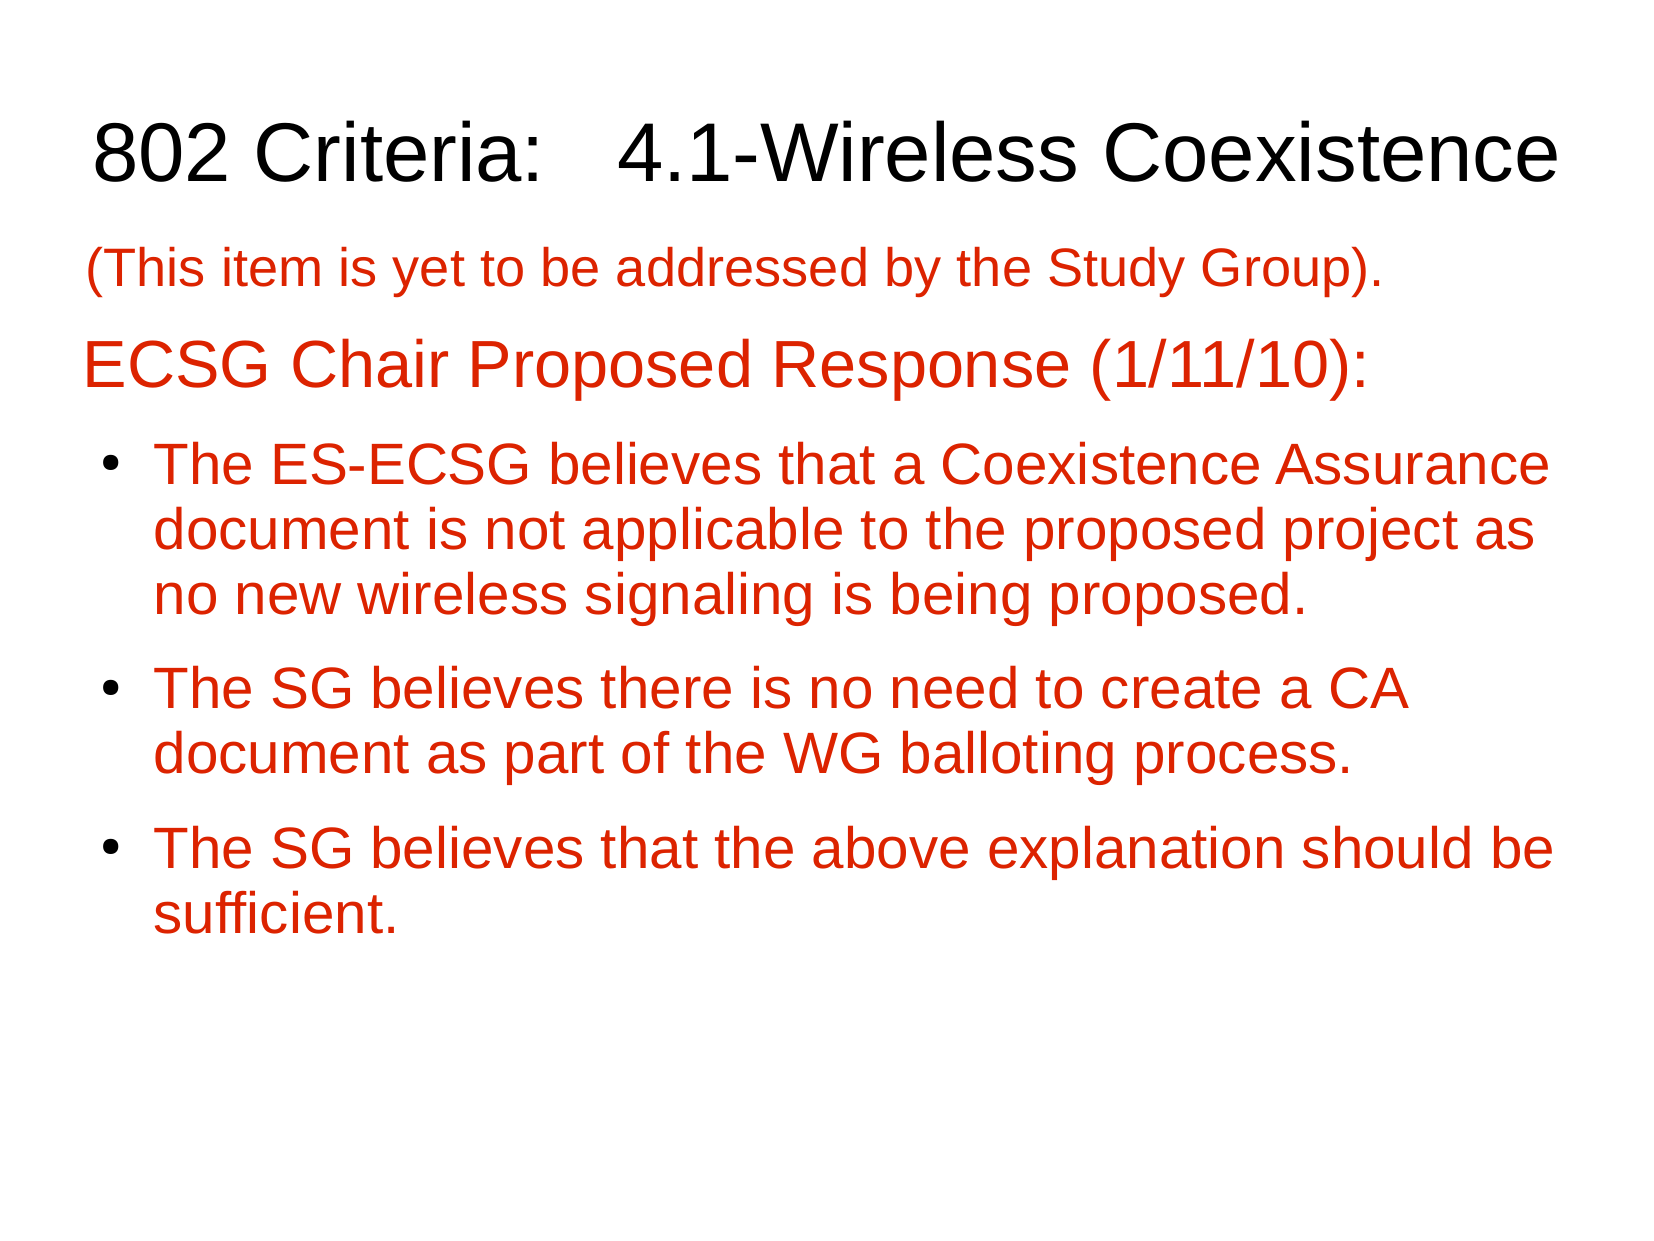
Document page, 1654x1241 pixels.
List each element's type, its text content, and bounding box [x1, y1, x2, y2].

list (This item is yet to be addressed by the Study Group). ECSG Chair Proposed Response (1/11/10): The ES-ECSG believes that a Coexistence Assurance document is not applicable to the proposed project as no new wireless signaling is being proposed. The SG believes there is no need to create a CA document as part of the WG balloting process. The SG believes that the above explanation should be sufficient. [82, 237, 1571, 1041]
title 802 Criteria: 4.1-Wireless Coexistence [82, 56, 1571, 237]
